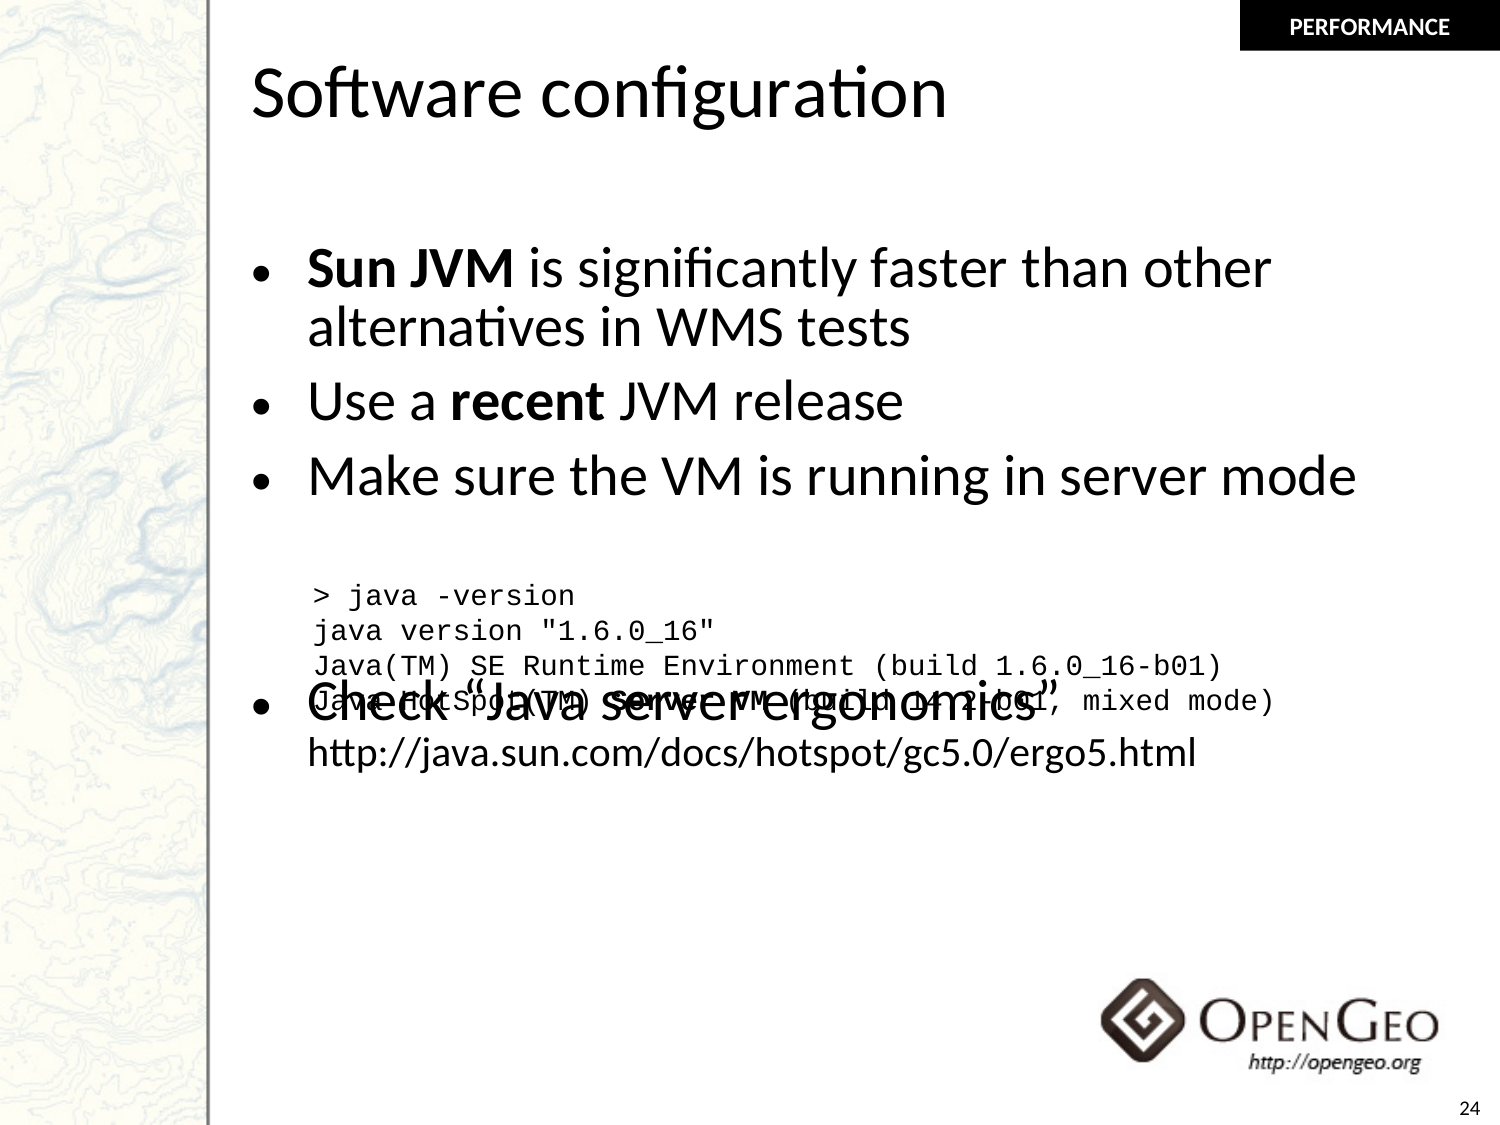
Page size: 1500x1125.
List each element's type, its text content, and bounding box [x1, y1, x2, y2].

title Software configuration [236, 20, 1426, 178]
text_box PERFORMANCE [1240, 0, 1500, 51]
list Sun JVM is significantly faster than other alternatives in WMS tests Use a recent JVM release Make sure the VM is running in server mode Check “Java server ergonomics” http://java.sun.com/docs/hotspot/gc5.0/ergo5.html [236, 236, 1477, 1004]
list [236, 814, 1426, 1081]
text_box > java -version java version "1.6.0_16" Java(TM) SE Runtime Environment (build 1.6.0_16-b01) Java HotSpot(TM) Server VM (build 14.2-b01, mixed mode) [298, 568, 1388, 724]
picture [0, 0, 1500, 1125]
